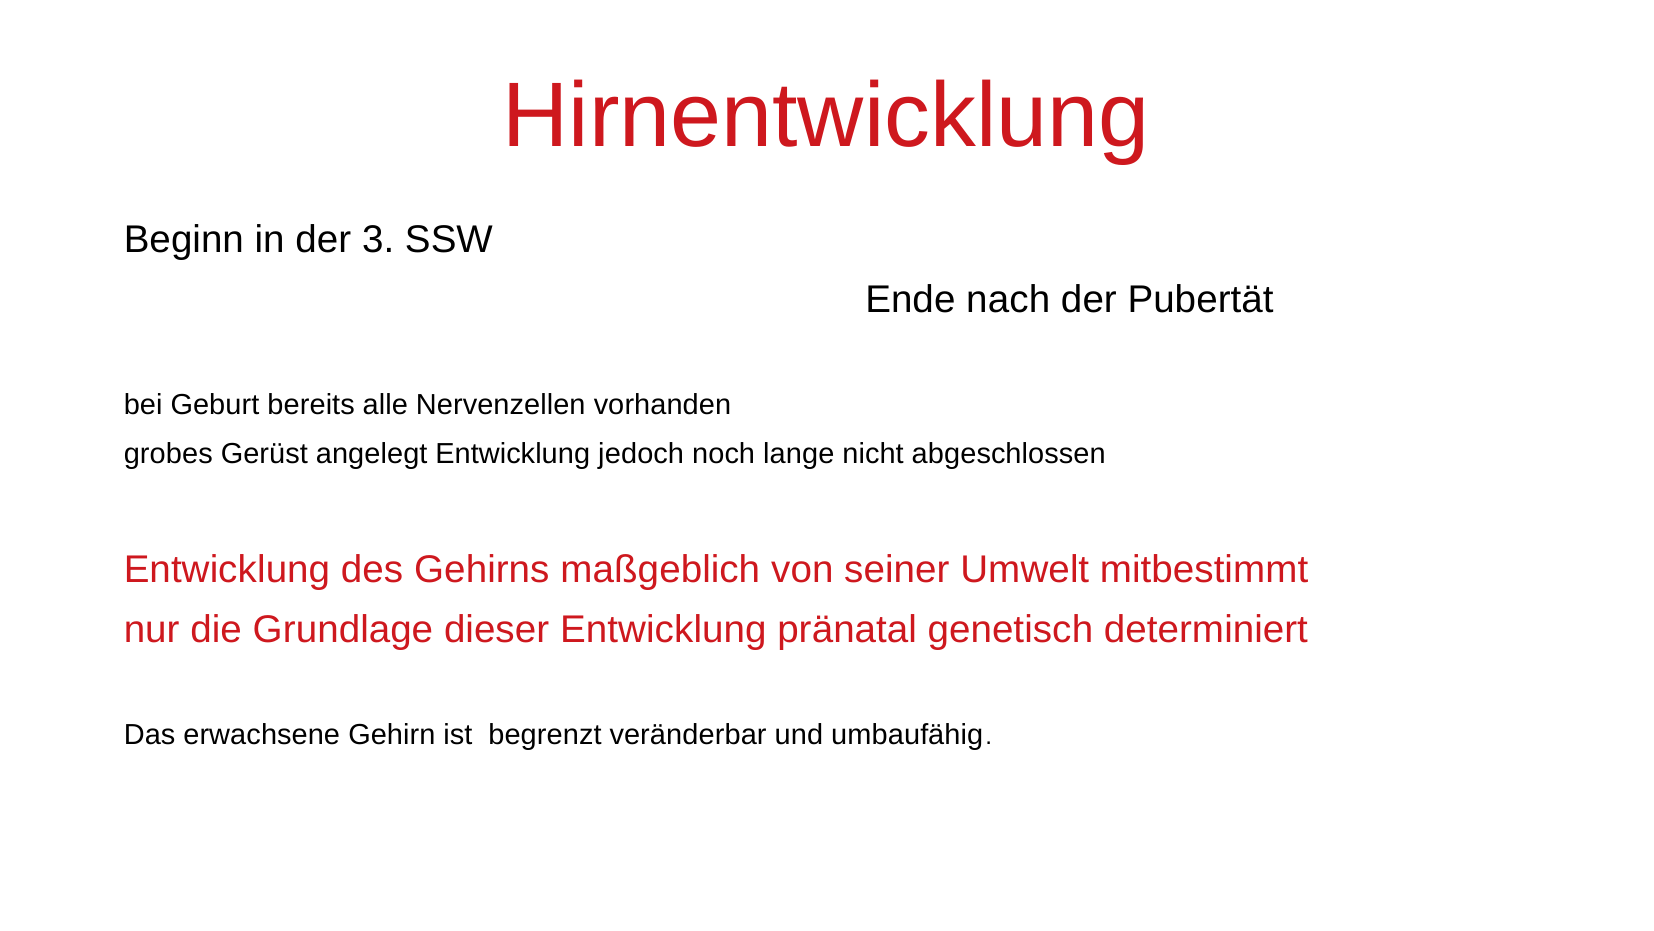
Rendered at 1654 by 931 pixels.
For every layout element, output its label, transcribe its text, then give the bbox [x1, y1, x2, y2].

list Beginn in der 3. SSW Ende nach der Pubertät bei Geburt bereits alle Nervenzellen vorhanden grobes Gerüst angelegt Entwicklung jedoch noch lange nicht abgeschlossen Entwicklung des Gehirns maßgeblich von seiner Umwelt mitbestimmt nur die Grundlage dieser Entwicklung pränatal genetisch determiniert Das erwachsene Gehirn ist begrenzt veränderbar und umbaufähig. [82, 217, 1571, 758]
title Hirnentwicklung [82, 37, 1571, 193]
